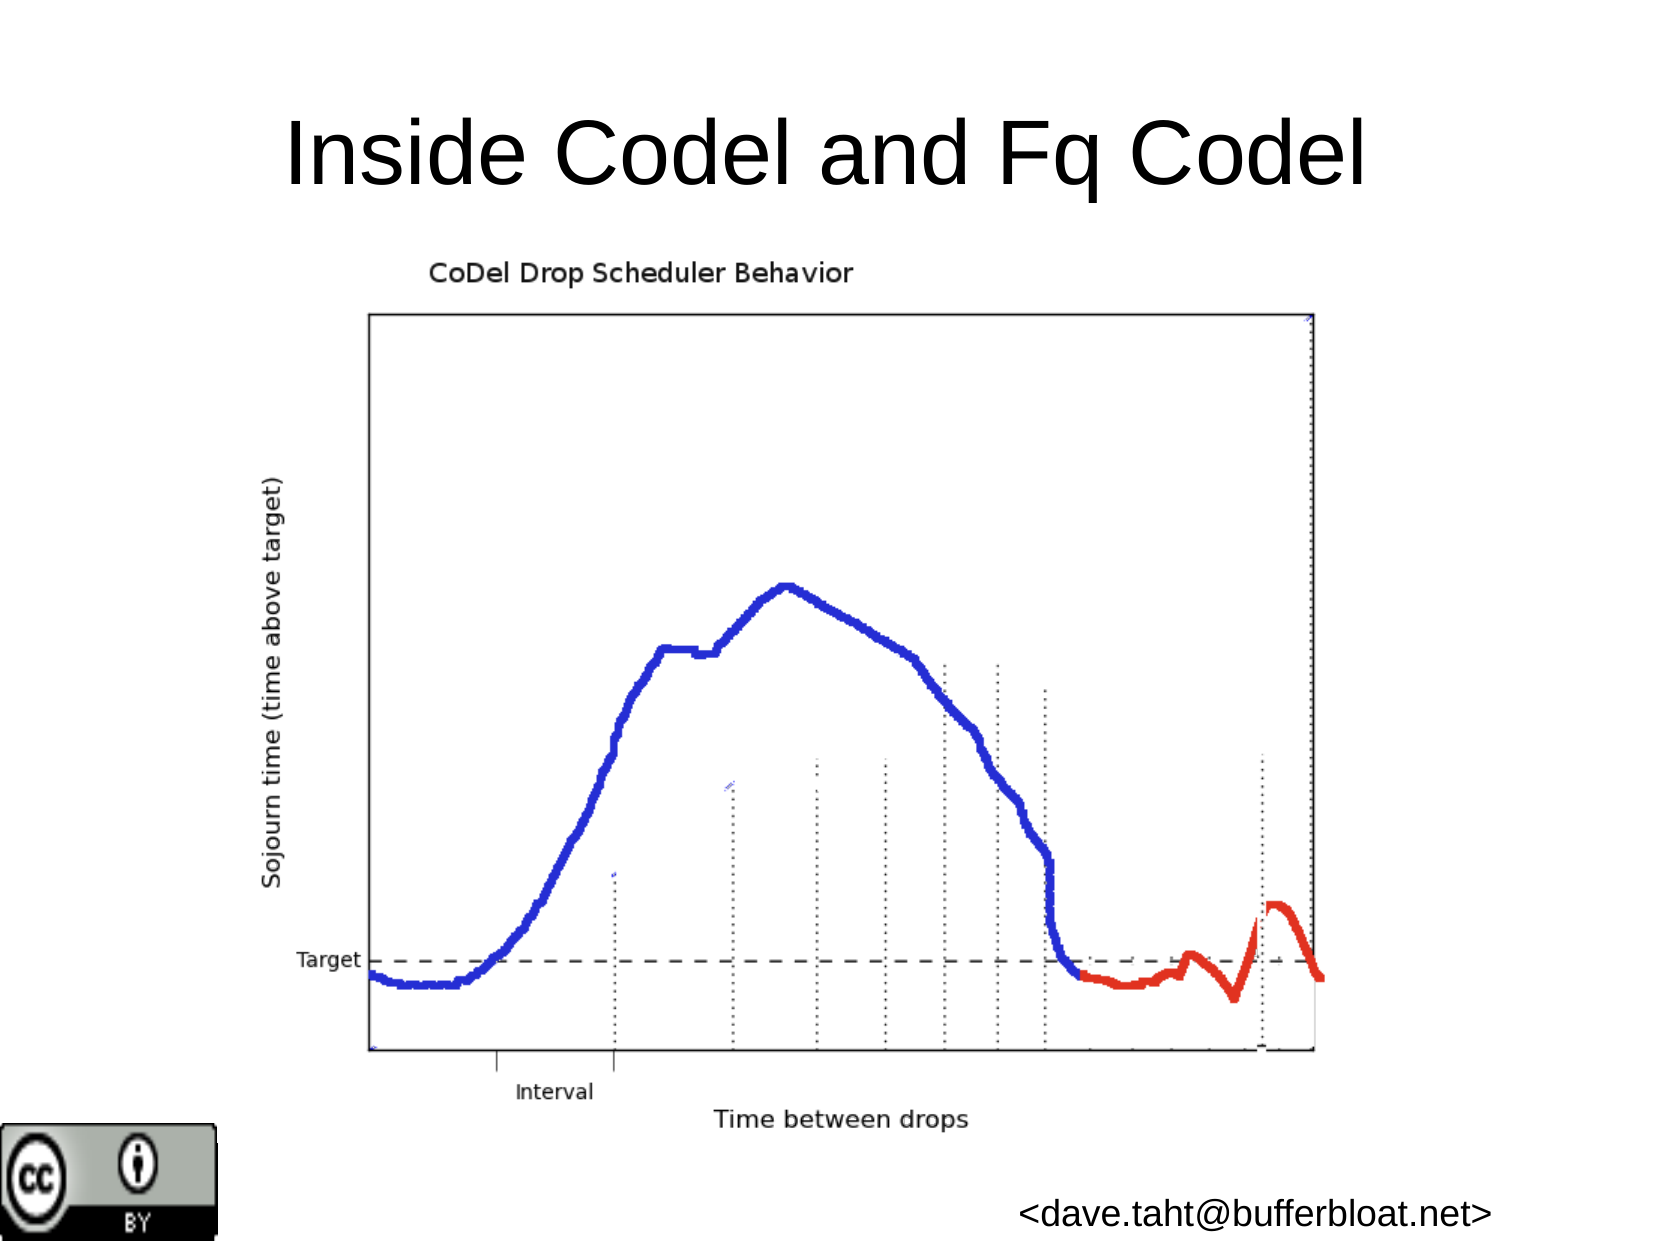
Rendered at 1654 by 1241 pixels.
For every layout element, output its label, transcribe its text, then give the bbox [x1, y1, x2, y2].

title Inside Codel and Fq Codel [82, 49, 1571, 257]
text_box Dave Taht <dave.taht@bufferbloat.net> [982, 1185, 1654, 1241]
picture [0, 224, 1436, 1241]
